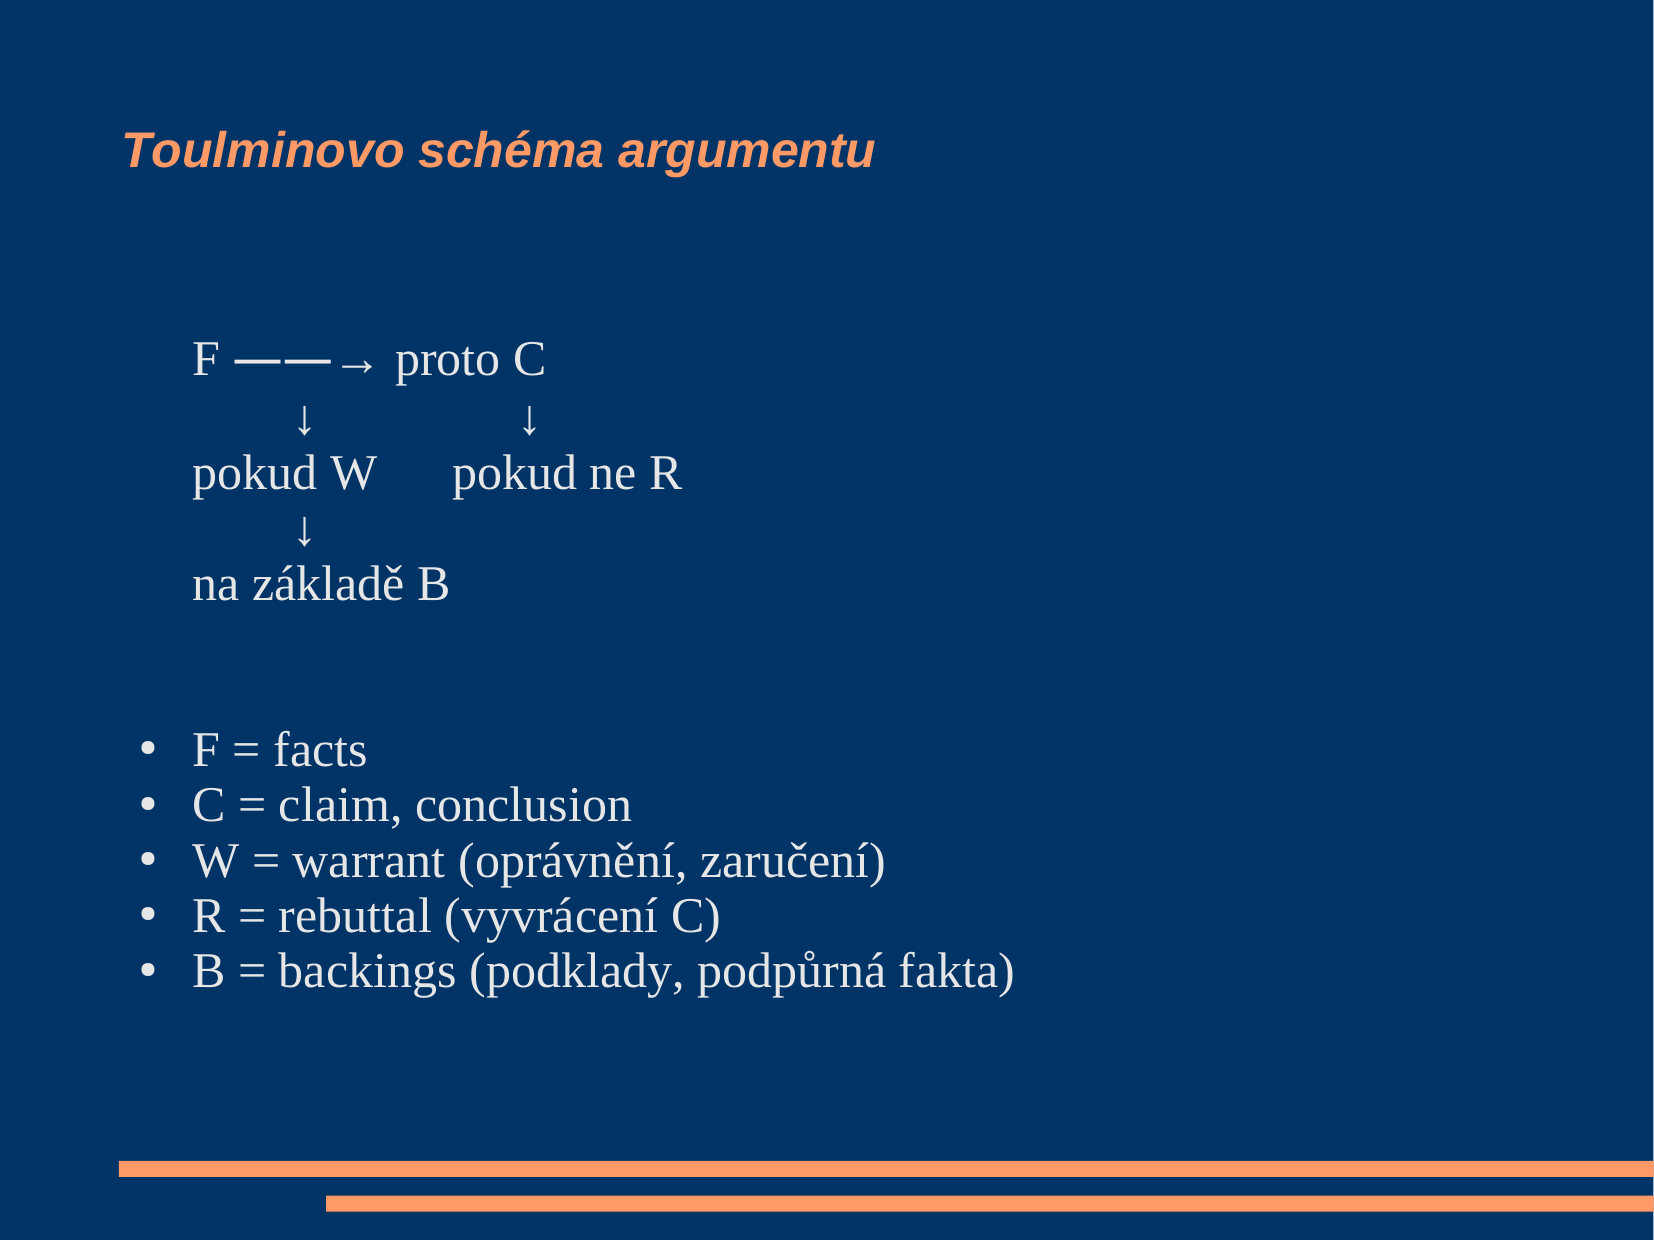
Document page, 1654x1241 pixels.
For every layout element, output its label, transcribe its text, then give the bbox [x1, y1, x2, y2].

title Toulminovo schéma argumentu [121, 46, 1534, 254]
list F ——→ proto C ↓ ↓ pokud W pokud ne R ↓ na základě B F = facts C = claim, conclusion W = warrant (oprávnění, zaručení) R = rebuttal (vyvrácení C) B = backings (podklady, podpůrná fakta) [121, 322, 1561, 1132]
